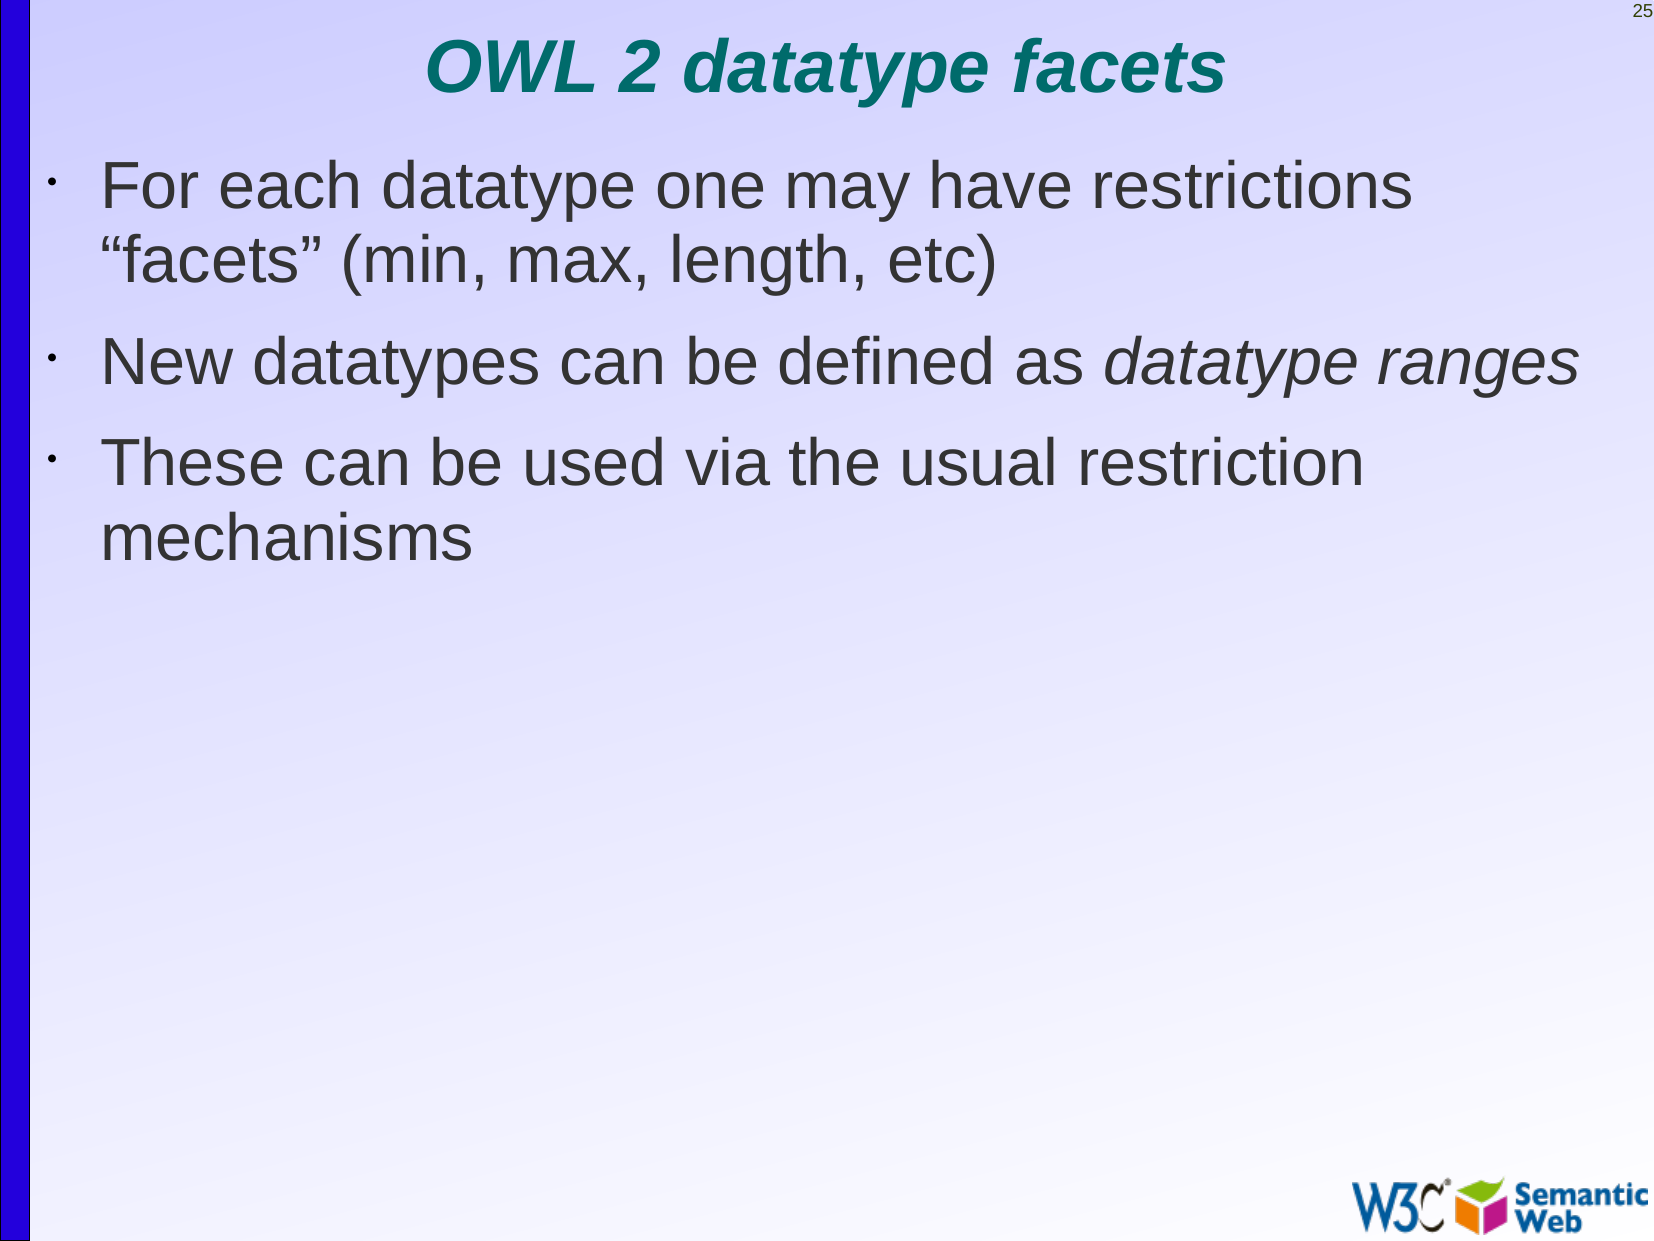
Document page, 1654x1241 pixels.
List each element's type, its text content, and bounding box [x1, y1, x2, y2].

title OWL 2 datatype facets [0, 13, 1654, 117]
list For each datatype one may have restrictions “facets” (min, max, length, etc) New datatypes can be defined as datatype ranges These can be used via the usual restriction mechanisms [29, 147, 1624, 1119]
picture [1352, 1175, 1648, 1235]
